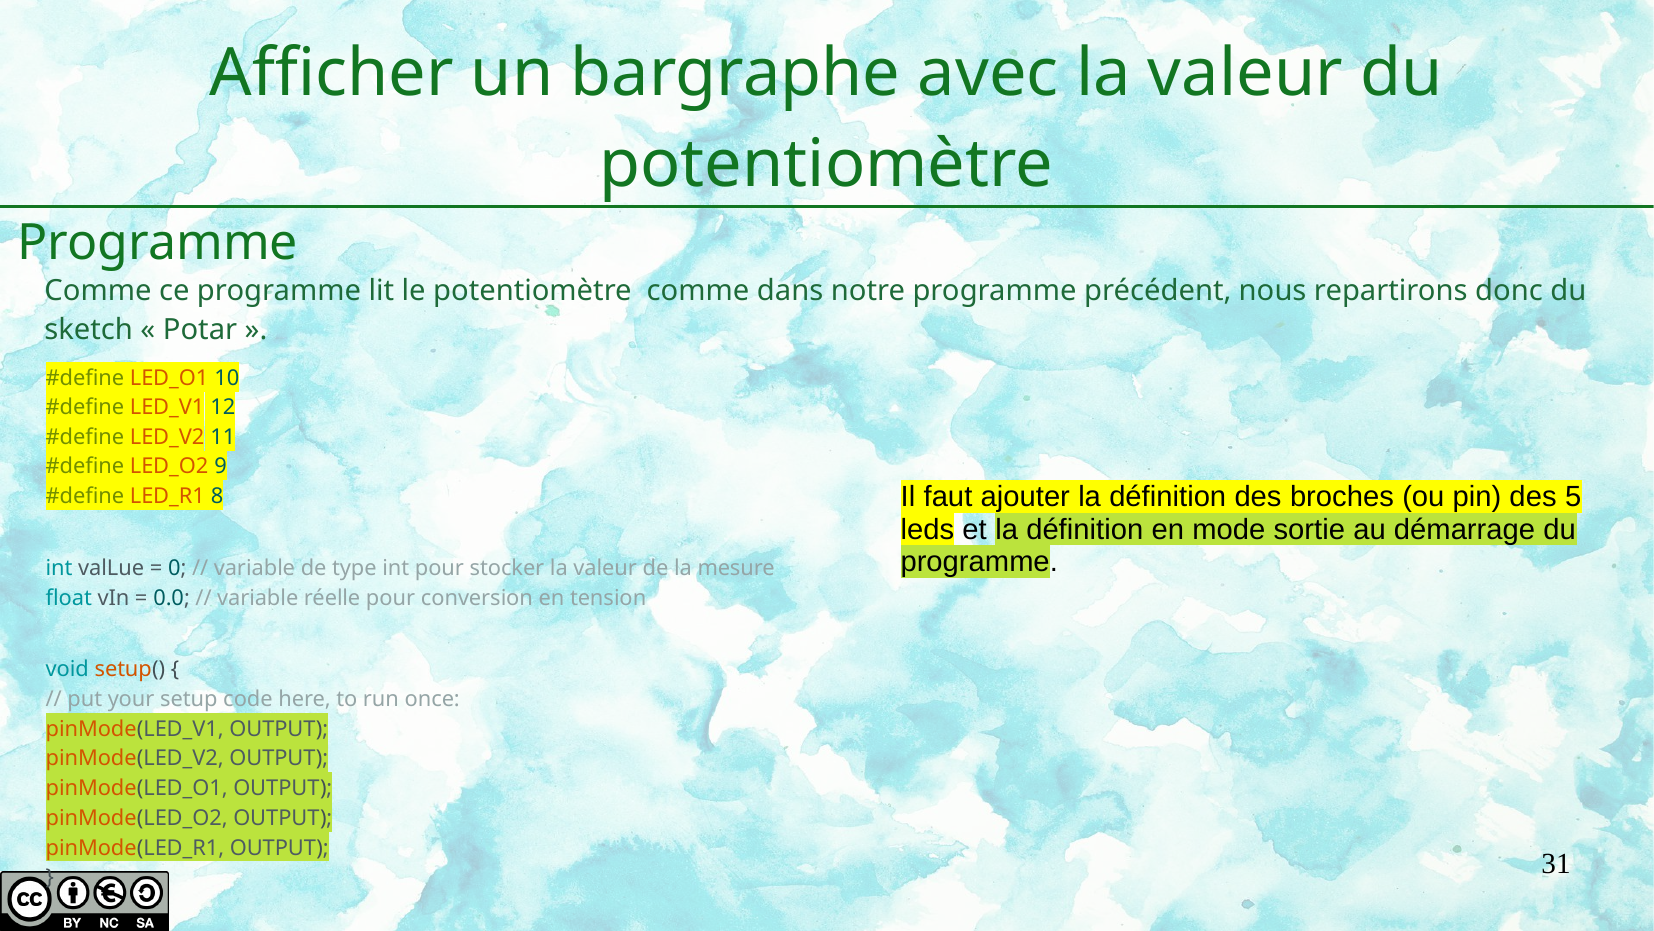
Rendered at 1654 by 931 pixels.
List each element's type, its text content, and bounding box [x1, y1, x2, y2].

text_box Comme ce programme lit le potentiomètre comme dans notre programme précédent, nous repartirons donc du sketch « Potar ». [29, 261, 1625, 361]
list Programme [17, 205, 1506, 284]
picture [0, 871, 169, 931]
title Afficher un bargraphe avec la valeur du potentiomètre [82, 23, 1571, 206]
text_box #define LED_O1 10 #define LED_V1 12 #define LED_V2 11 #define LED_O2 9 #define LED_R1 8 int valLue = 0; // variable de type int pour stocker la valeur de la mesure float vIn = 0.0; // variable réelle pour conversion en tension void setup() { // put your setup code here, to run once: pinMode(LED_V1, OUTPUT); pinMode(LED_V2, OUTPUT); pinMode(LED_O1, OUTPUT); pinMode(LED_O2, OUTPUT); pinMode(LED_R1, OUTPUT); } [30, 354, 858, 891]
text_box Il faut ajouter la définition des broches (ou pin) des 5 leds et la définition en mode sortie au démarrage du programme. [885, 472, 1625, 586]
